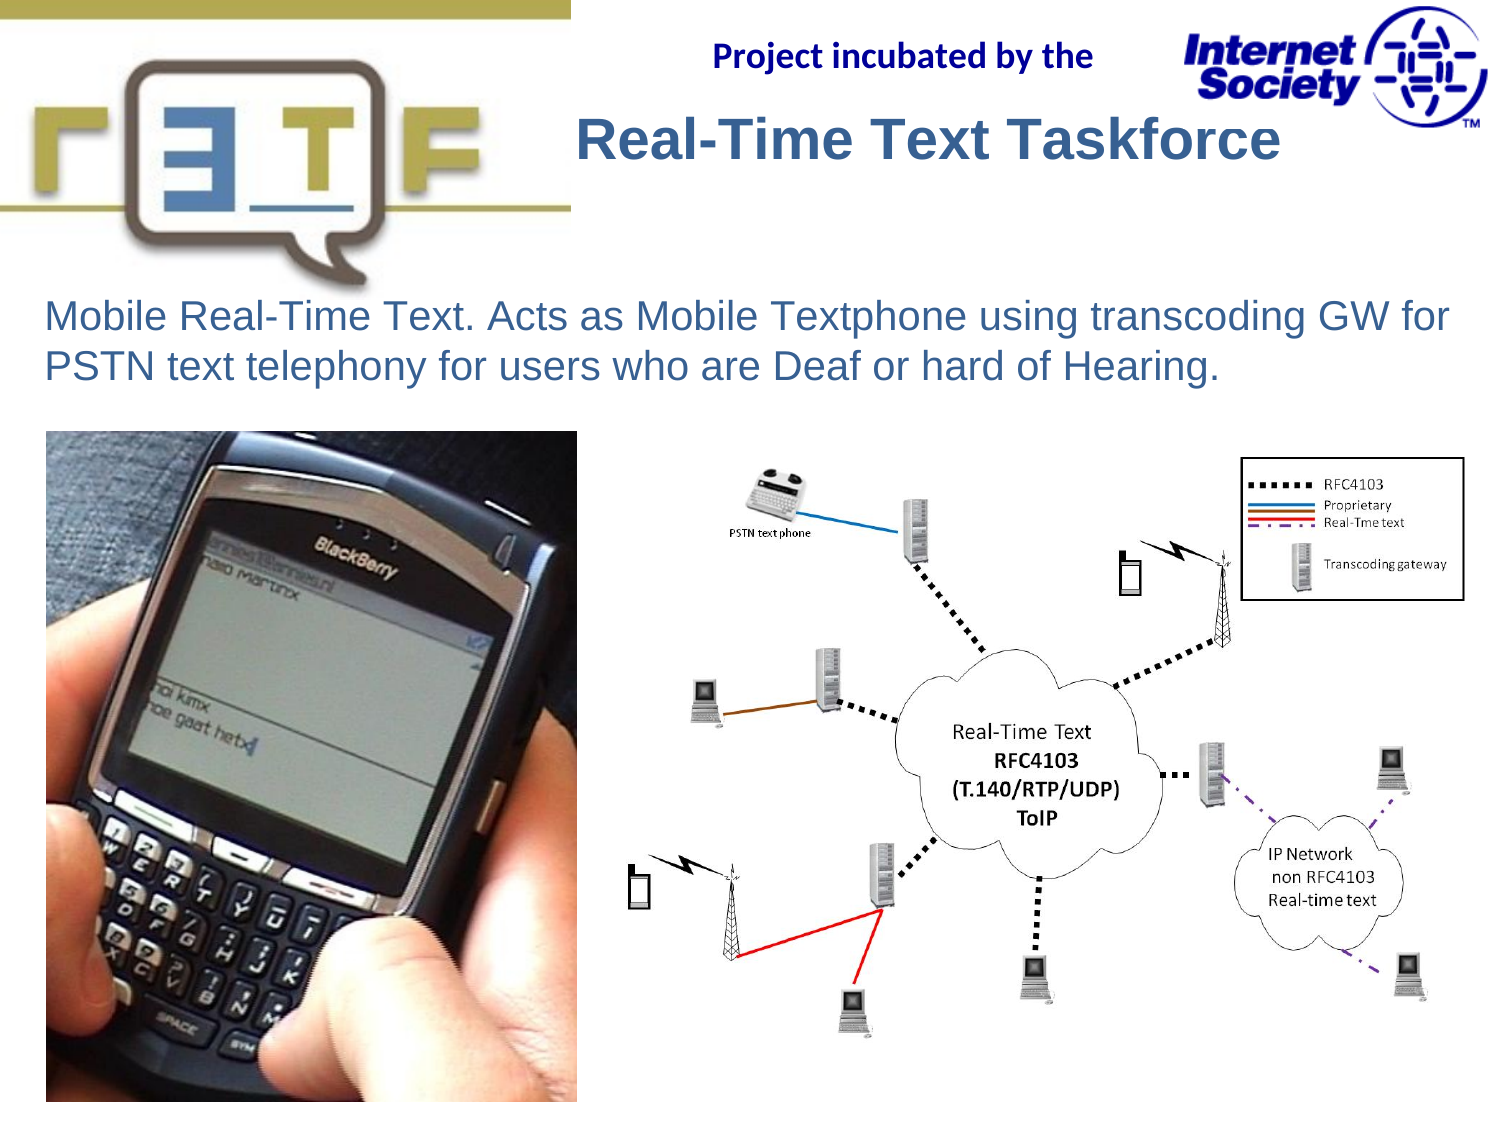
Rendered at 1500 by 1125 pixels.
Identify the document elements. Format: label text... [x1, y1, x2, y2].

picture [1183, 5, 1489, 129]
text_box Mobile Real-Time Text. Acts as Mobile Textphone using transcoding GW for PSTN text telephony for users who are Deaf or hard of Hearing. [29, 281, 1500, 447]
picture [597, 456, 1465, 1043]
picture [0, 0, 571, 300]
picture [46, 431, 577, 1102]
